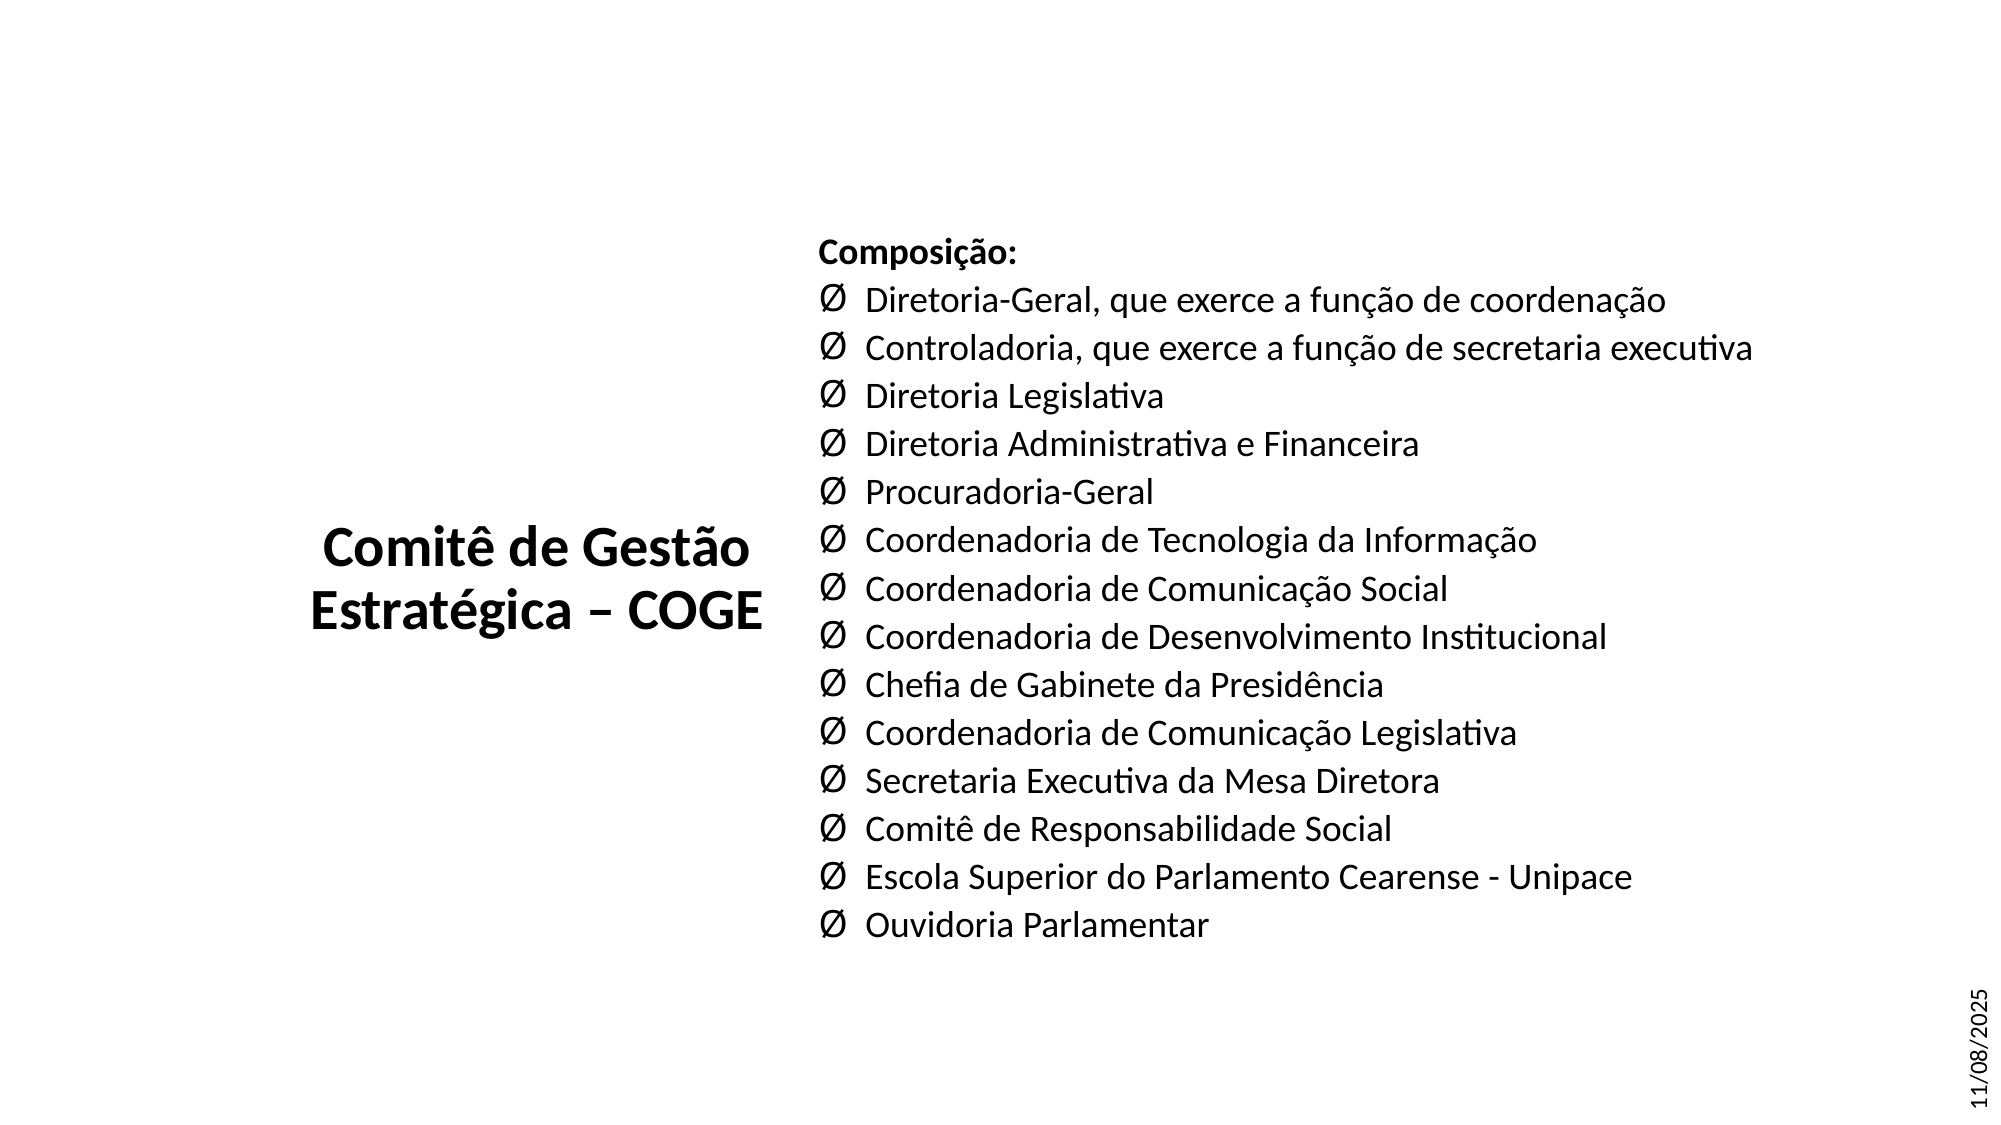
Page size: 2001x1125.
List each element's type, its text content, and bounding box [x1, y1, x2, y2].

text_box 11/08/2025 [1954, 972, 2000, 1125]
list Comitê de Gestão Estratégica – COGE [271, 508, 804, 668]
text_box Composição: Diretoria-Geral, que exerce a função de coordenação Controladoria, que exerce a função de secretaria executiva Diretoria Legislativa Diretoria Administrativa e Financeira Procuradoria-Geral Coordenadoria de Tecnologia da Informação Coordenadoria de Comunicação Social Coordenadoria de Desenvolvimento Institucional Chefia de Gabinete da Presidência Coordenadoria de Comunicação Legislativa Secretaria Executiva da Mesa Diretora Comitê de Responsabilidade Social Escola Superior do Parlamento Cearense - Unipace Ouvidoria Parlamentar [804, 216, 1804, 953]
